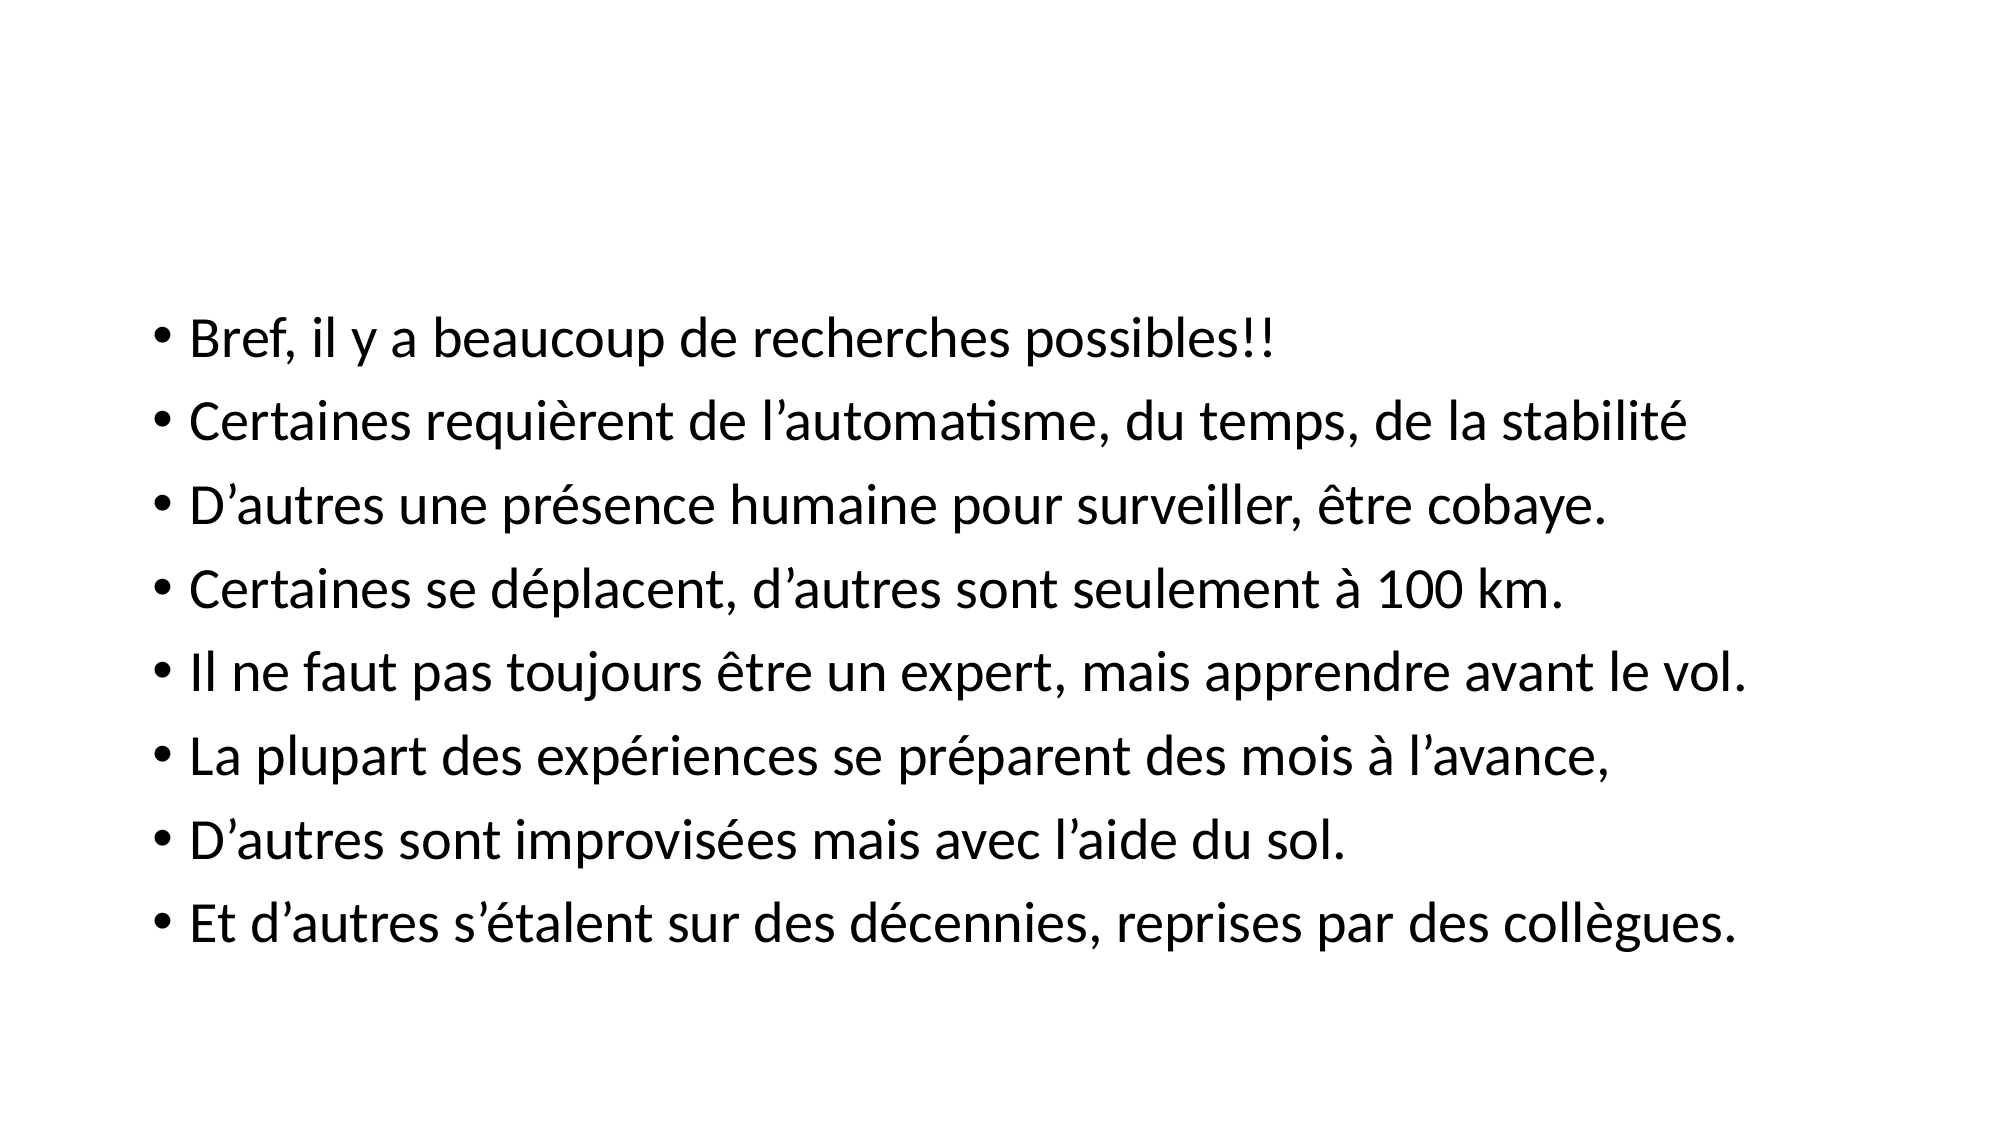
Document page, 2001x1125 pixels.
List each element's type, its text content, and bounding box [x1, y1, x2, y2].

list Bref, il y a beaucoup de recherches possibles!! Certaines requièrent de l’automatisme, du temps, de la stabilité D’autres une présence humaine pour surveiller, être cobaye. Certaines se déplacent, d’autres sont seulement à 100 km. Il ne faut pas toujours être un expert, mais apprendre avant le vol. La plupart des expériences se préparent des mois à l’avance, D’autres sont improvisées mais avec l’aide du sol. Et d’autres s’étalent sur des décennies, reprises par des collègues. [137, 299, 1863, 1014]
